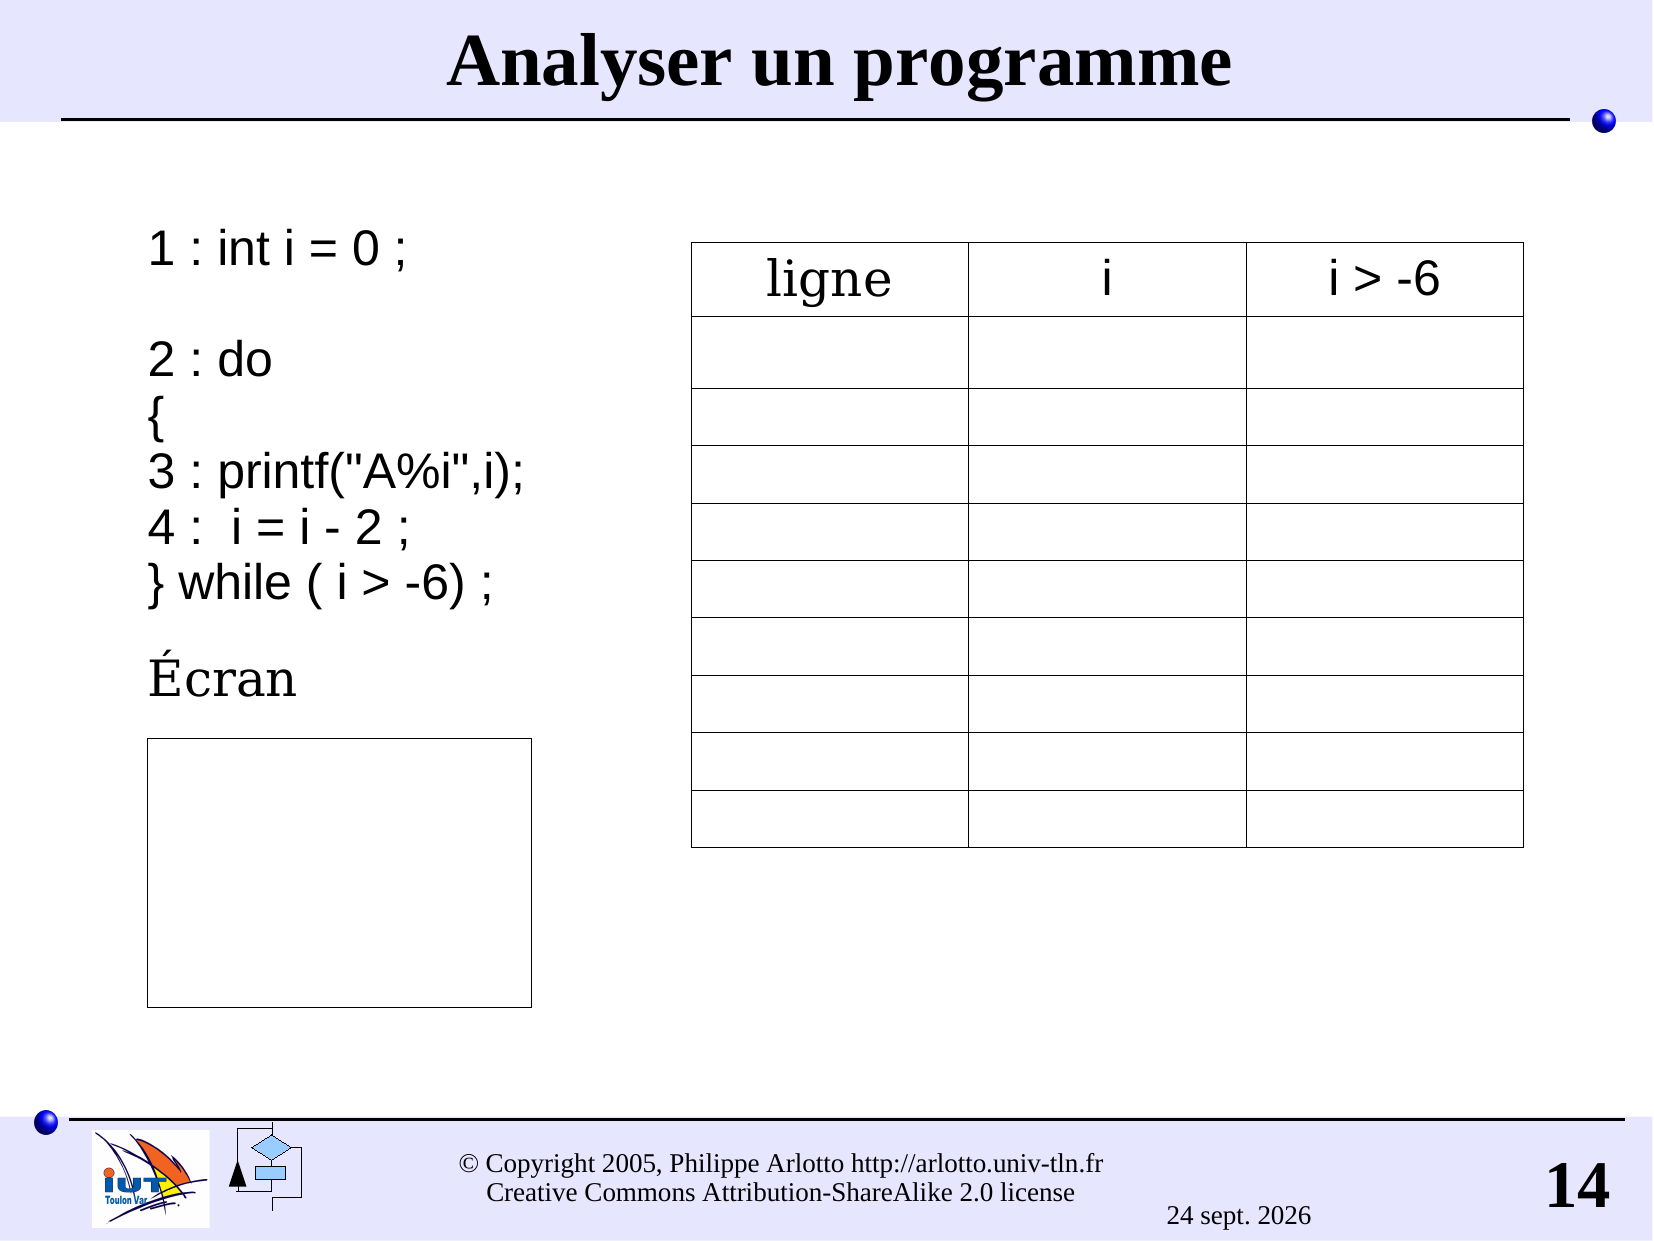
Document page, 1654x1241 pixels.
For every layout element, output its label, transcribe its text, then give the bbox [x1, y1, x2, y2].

table_cell [1247, 791, 1523, 847]
table_cell [1247, 389, 1523, 445]
table_cell [692, 733, 968, 790]
table_header i [969, 243, 1246, 316]
table_cell [692, 317, 968, 388]
table_cell [969, 791, 1246, 847]
table_cell [969, 618, 1246, 675]
table_cell [1247, 676, 1523, 732]
text_box 1 : int i = 0 ; 2 : do { 3 : printf("A%i",i); 4 : i = i - 2 ; } while ( i > -6) ; [147, 220, 562, 650]
table_cell [1247, 733, 1523, 790]
table_cell [692, 618, 968, 675]
table_cell [969, 317, 1246, 388]
table_cell [969, 389, 1246, 445]
table_cell [969, 676, 1246, 732]
text_box Écran [147, 650, 355, 709]
table_cell [692, 561, 968, 617]
table_cell [692, 676, 968, 732]
table_cell [1247, 561, 1523, 617]
table_header ligne [692, 243, 968, 316]
table_cell [692, 446, 968, 503]
title Analyser un programme [95, 11, 1585, 110]
table_cell [1247, 317, 1523, 388]
table_header [148, 739, 531, 1007]
table_cell [692, 791, 968, 847]
table_cell [1247, 618, 1523, 675]
table_cell [1247, 446, 1523, 503]
table_header i > -6 [1247, 243, 1523, 316]
table_cell [692, 389, 968, 445]
table_cell [969, 504, 1246, 560]
table_cell [969, 446, 1246, 503]
table_cell [969, 733, 1246, 790]
table_cell [692, 504, 968, 560]
table_cell [1247, 504, 1523, 560]
table_cell [969, 561, 1246, 617]
